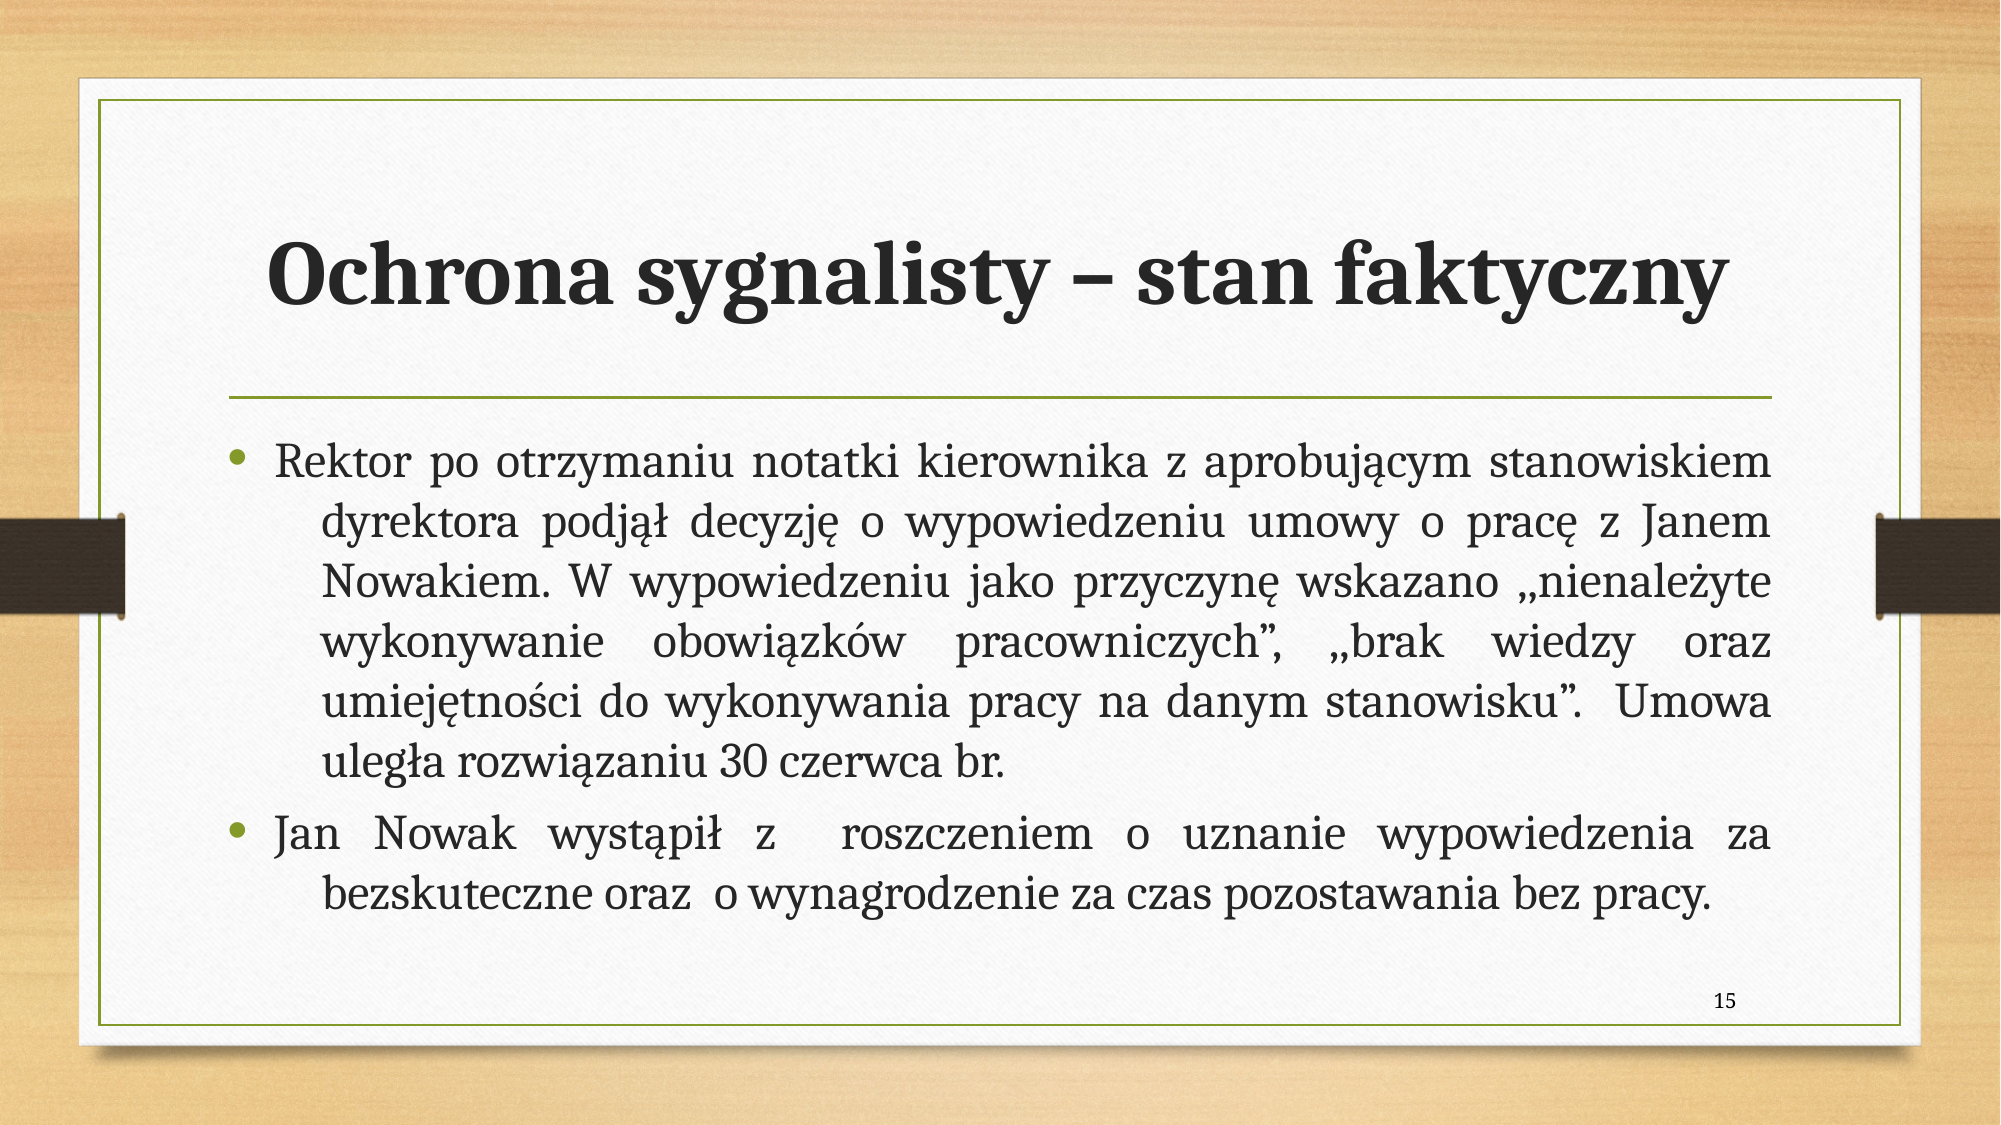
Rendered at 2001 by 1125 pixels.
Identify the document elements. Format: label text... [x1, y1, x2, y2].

text_box [1698, 979, 1788, 1026]
title Ochrona sygnalisty – stan faktyczny [212, 161, 1788, 376]
list Rektor po otrzymaniu notatki kierownika z aprobującym stanowiskiem dyrektora podjął decyzję o wypowiedzeniu umowy o pracę z Janem Nowakiem. W wypowiedzeniu jako przyczynę wskazano ,,nienależyte wykonywanie obowiązków pracowniczych”, ,,brak wiedzy oraz umiejętności do wykonywania pracy na danym stanowisku”. Umowa uległa rozwiązaniu 30 czerwca br. Jan Nowak wystąpił z roszczeniem o uznanie wypowiedzenia za bezskuteczne oraz o wynagrodzenie za czas pozostawania bez pracy. [212, 419, 1788, 964]
